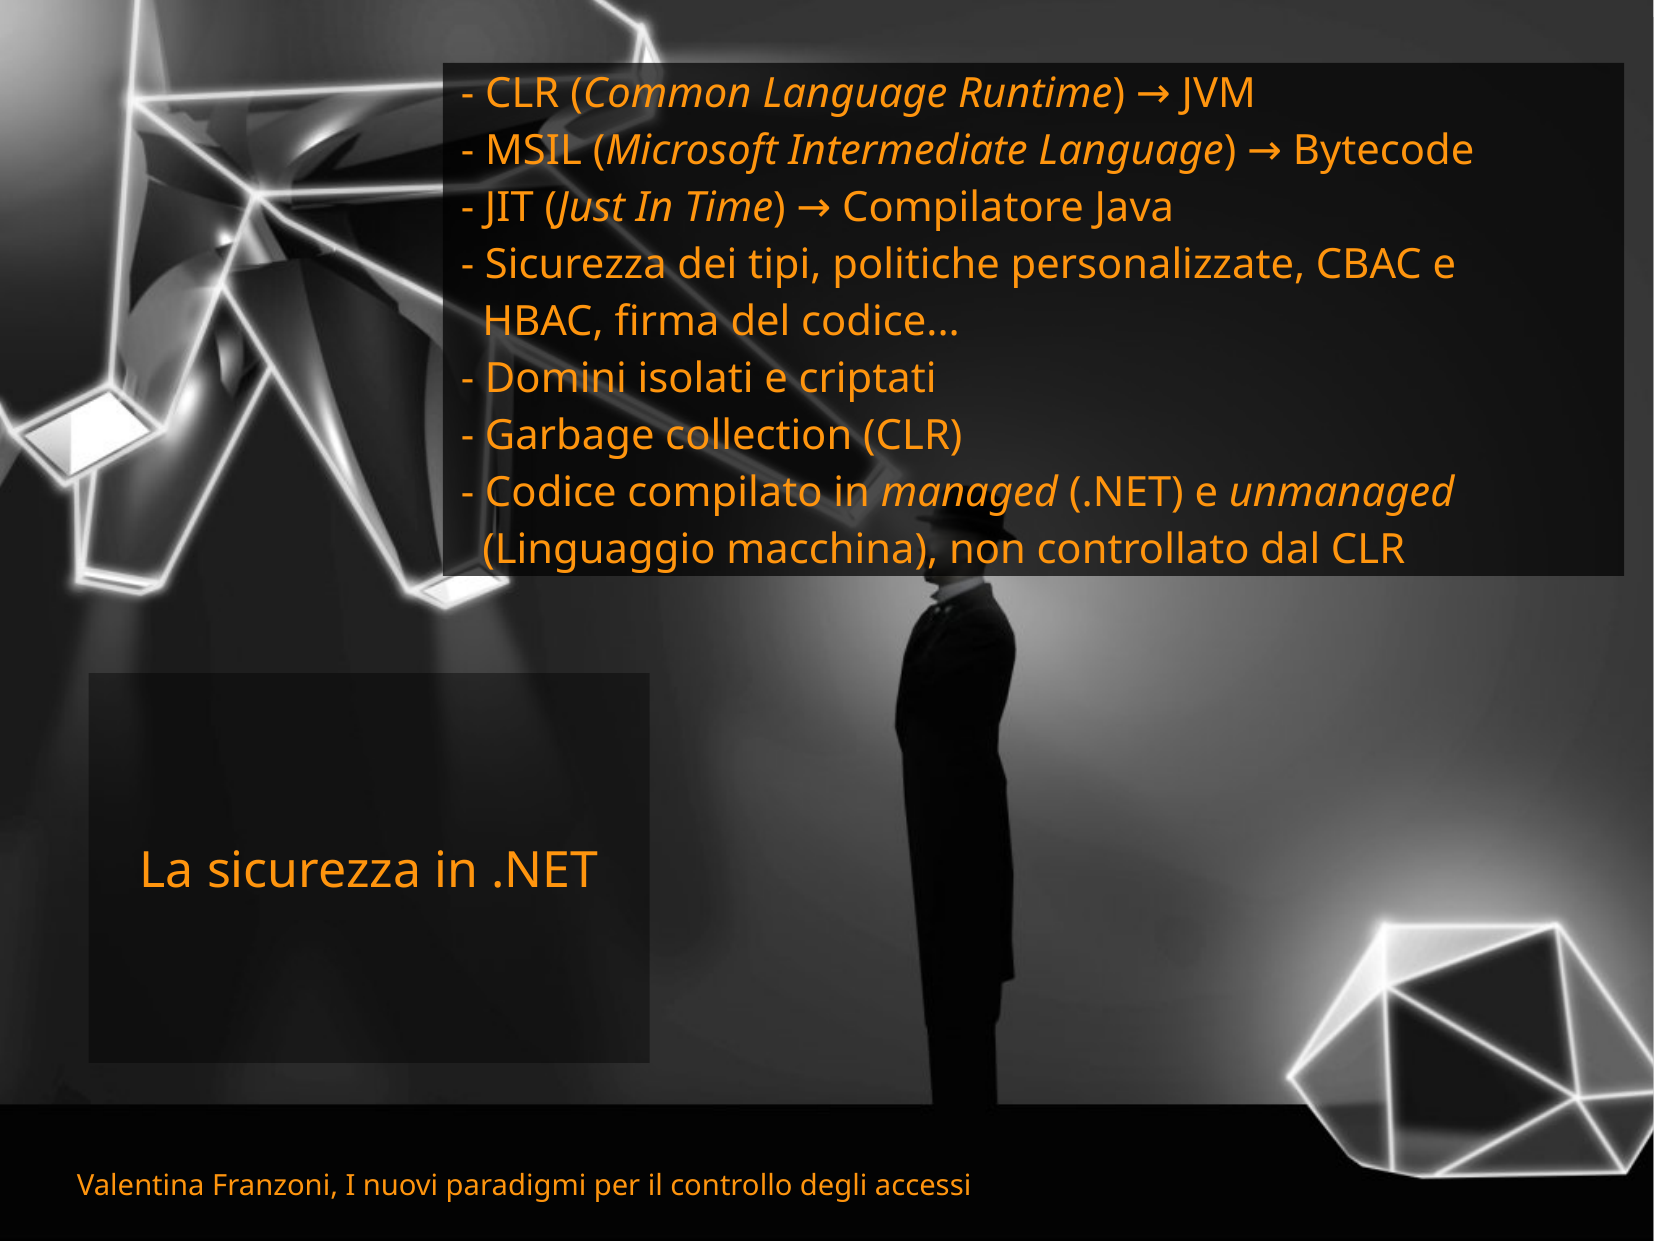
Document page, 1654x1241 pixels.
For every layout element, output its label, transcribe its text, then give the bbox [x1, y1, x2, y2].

title - CLR (Common Language Runtime) → JVM - MSIL (Microsoft Intermediate Language) → Bytecode - JIT (Just In Time) → Compilatore Java - Sicurezza dei tipi, politiche personalizzate, CBAC e HBAC, firma del codice... - Domini isolati e criptati - Garbage collection (CLR) - Codice compilato in managed (.NET) e unmanaged (Linguaggio macchina), non controllato dal CLR [442, 77, 1625, 562]
title La sicurezza in .NET [88, 673, 650, 1063]
title Valentina Franzoni, I nuovi paradigmi per il controllo degli accessi [76, 1139, 1465, 1229]
picture [0, 0, 1654, 1241]
